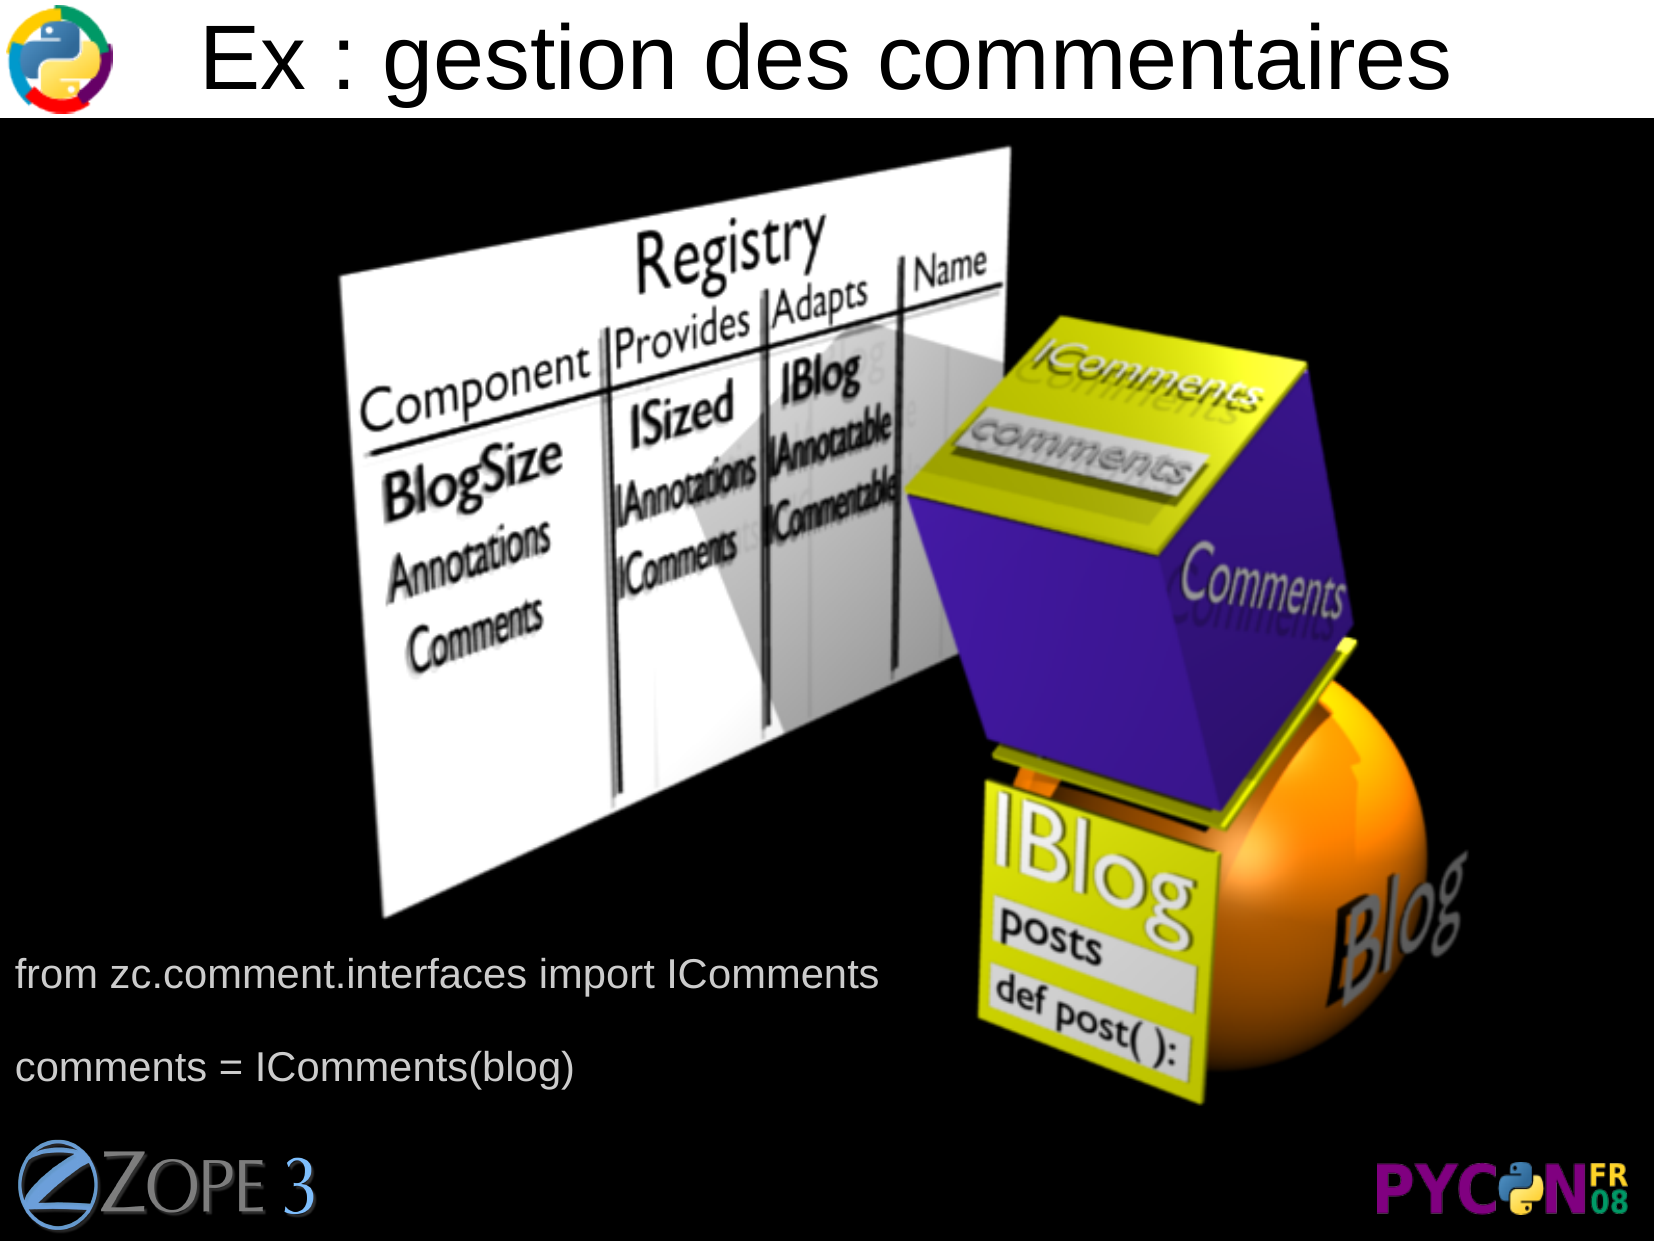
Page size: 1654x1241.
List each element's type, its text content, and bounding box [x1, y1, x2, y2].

picture [324, 135, 1654, 1133]
picture [1377, 1162, 1628, 1215]
picture [6, 5, 82, 114]
title Ex : gestion des commentaires [82, 0, 1571, 119]
text_box from zc.comment.interfaces import IComments comments = IComments(blog) [0, 943, 1418, 1099]
